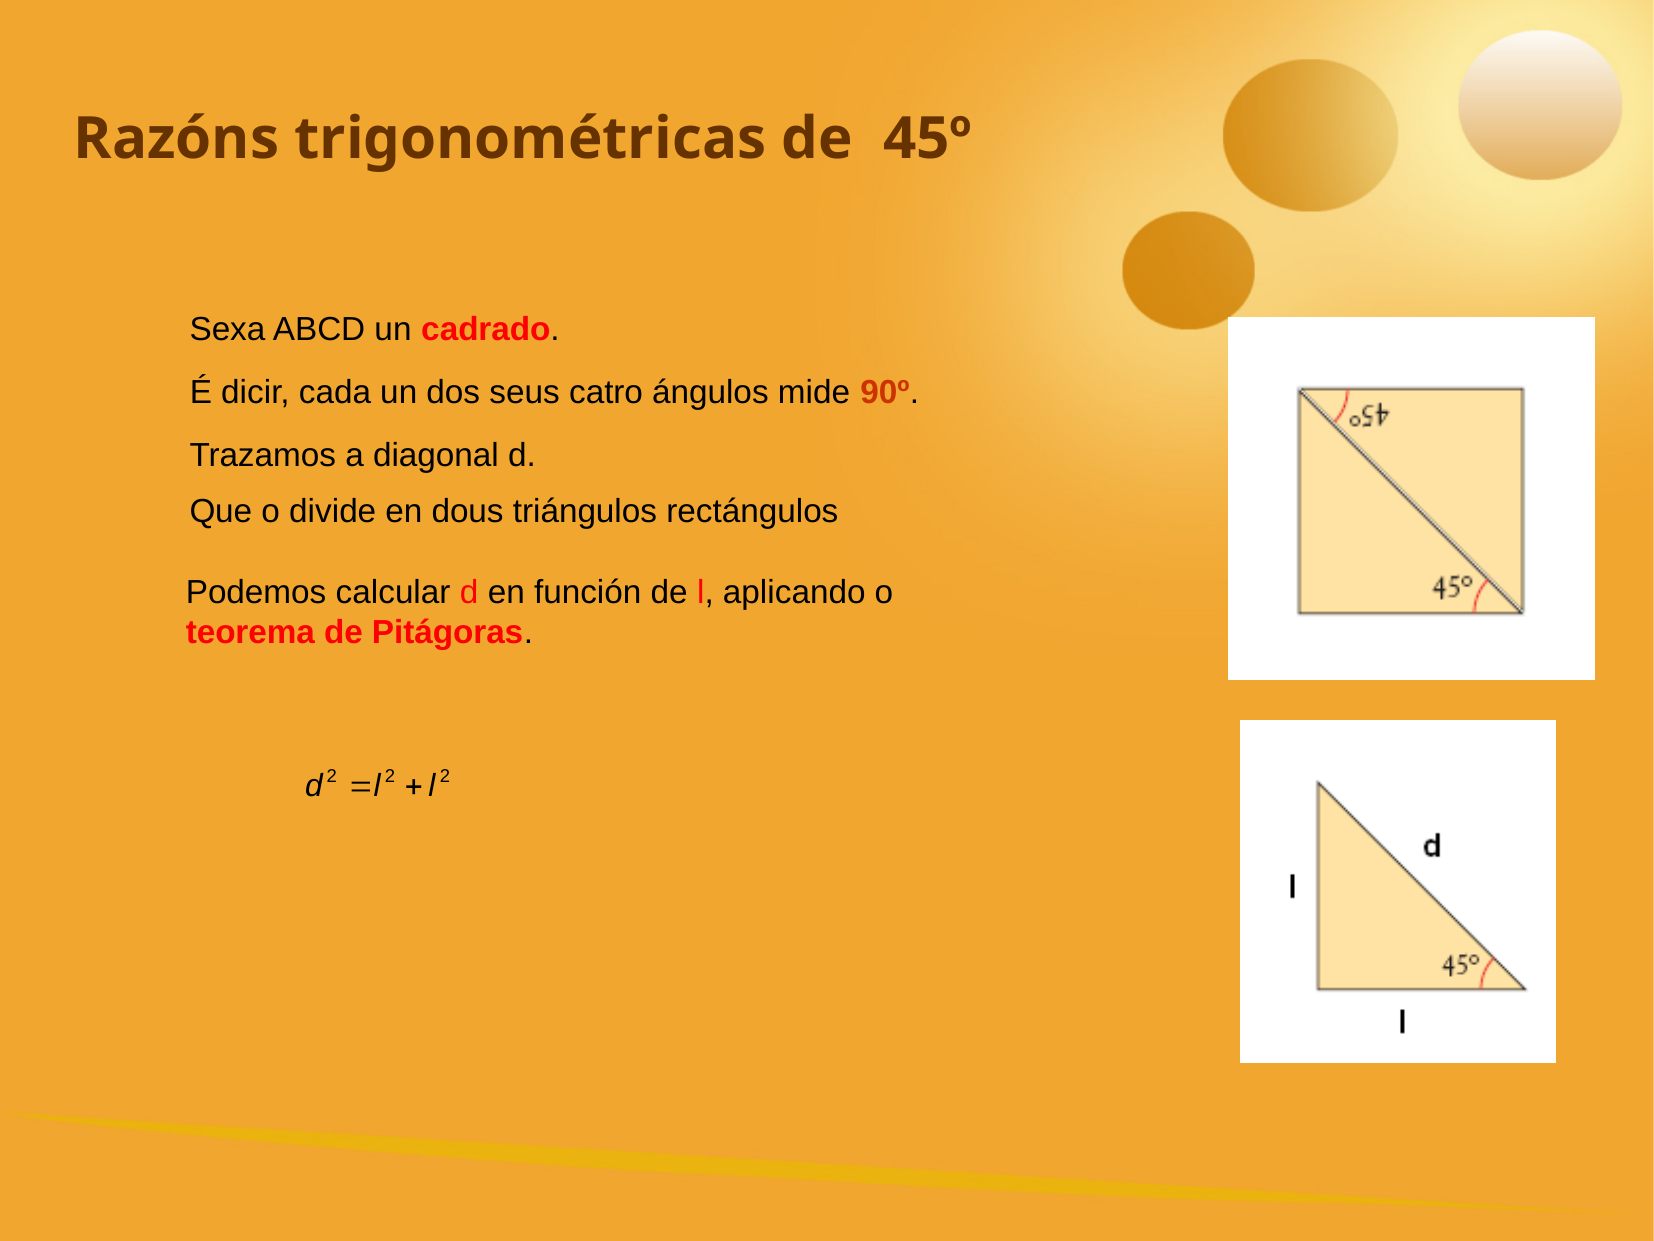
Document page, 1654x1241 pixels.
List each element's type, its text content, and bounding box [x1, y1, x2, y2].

text_box Sexa ABCD un cadrado. [174, 299, 838, 356]
text_box Podemos calcular d en función de l, aplicando o teorema de Pitágoras. [171, 562, 987, 658]
picture [0, 0, 1654, 1241]
text_box Razóns trigonométricas de 45º [59, 88, 1388, 185]
text_box Que o divide en dous triángulos rectángulos [174, 481, 943, 538]
chart [301, 761, 455, 805]
text_box Trazamos a diagonal d. [174, 424, 826, 481]
text_box É dicir, cada un dos seus catro ángulos mide 90º. [174, 362, 1022, 479]
